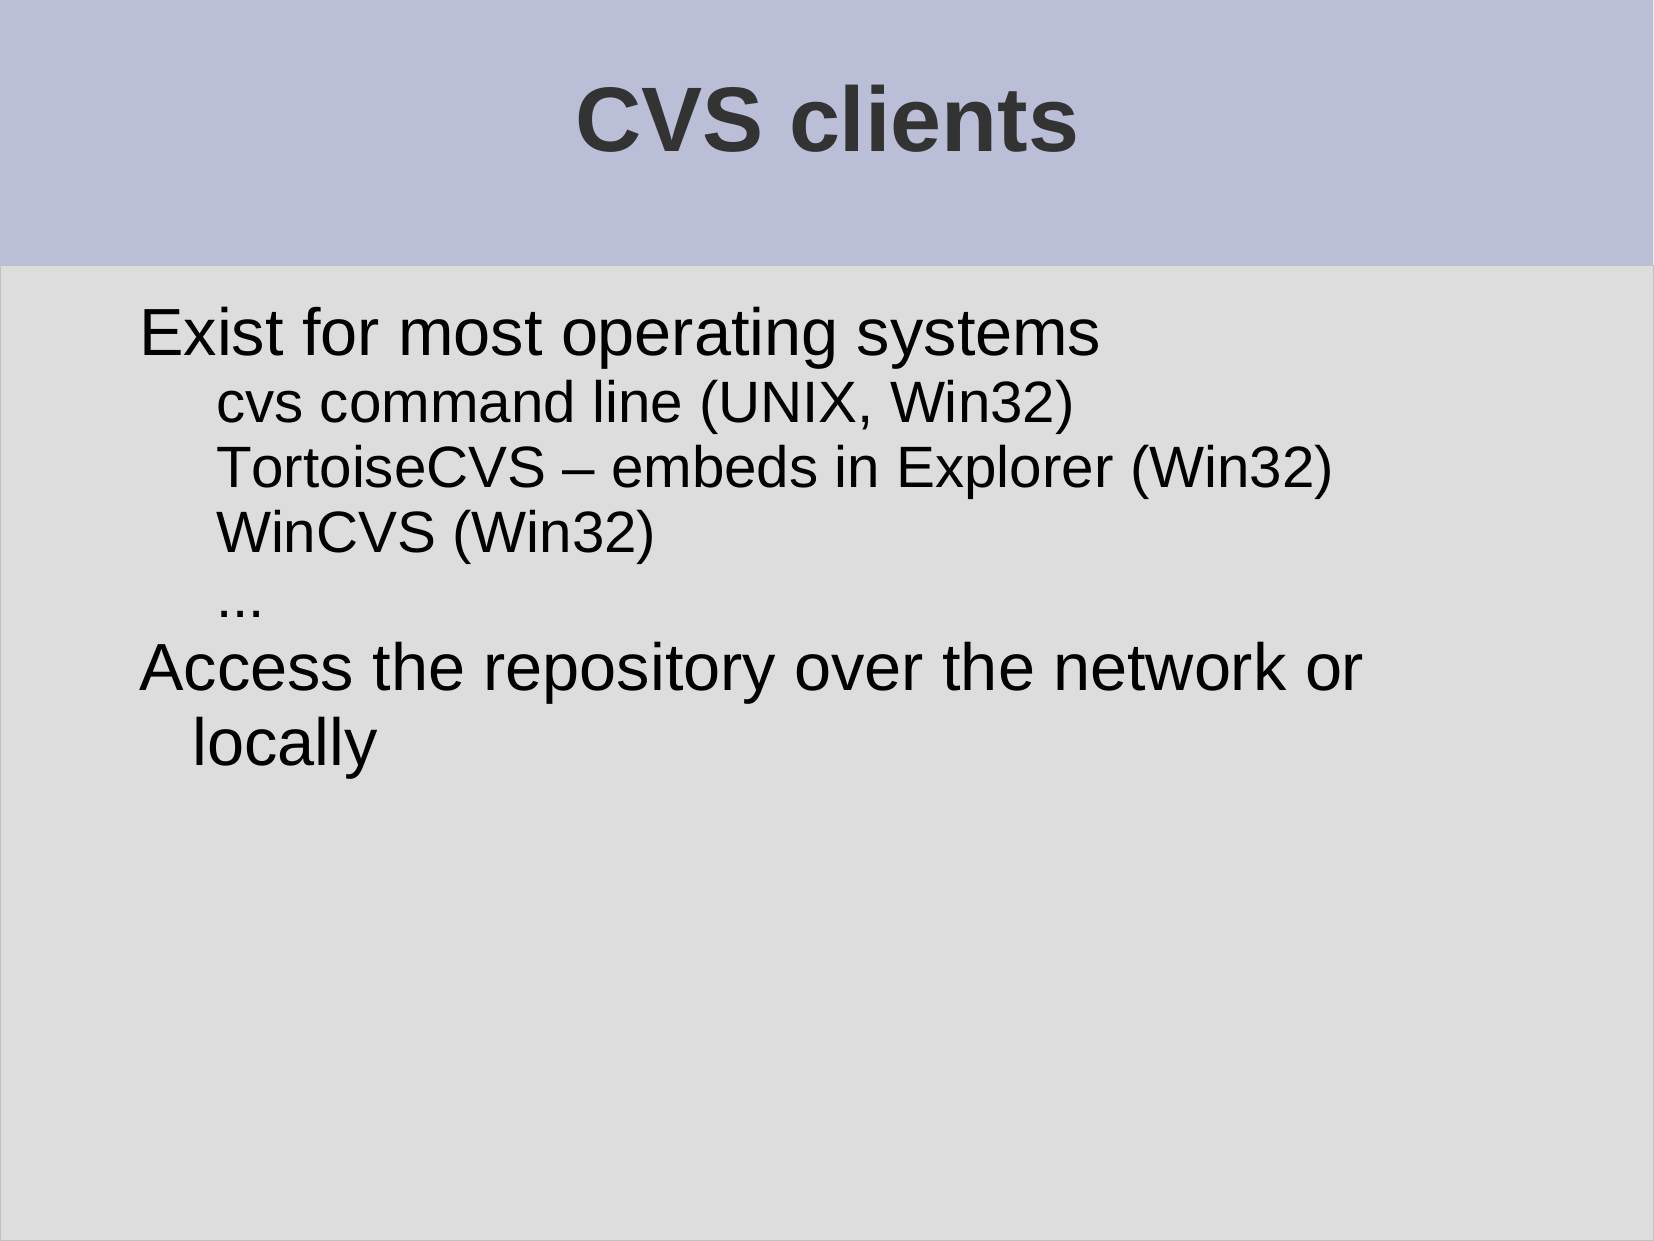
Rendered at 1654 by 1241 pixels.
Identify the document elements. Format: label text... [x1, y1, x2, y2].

title CVS clients [121, 2, 1534, 237]
list Exist for most operating systems cvs command line (UNIX, Win32) TortoiseCVS – embeds in Explorer (Win32) WinCVS (Win32) ... Access the repository over the network or locally [121, 295, 1534, 1152]
